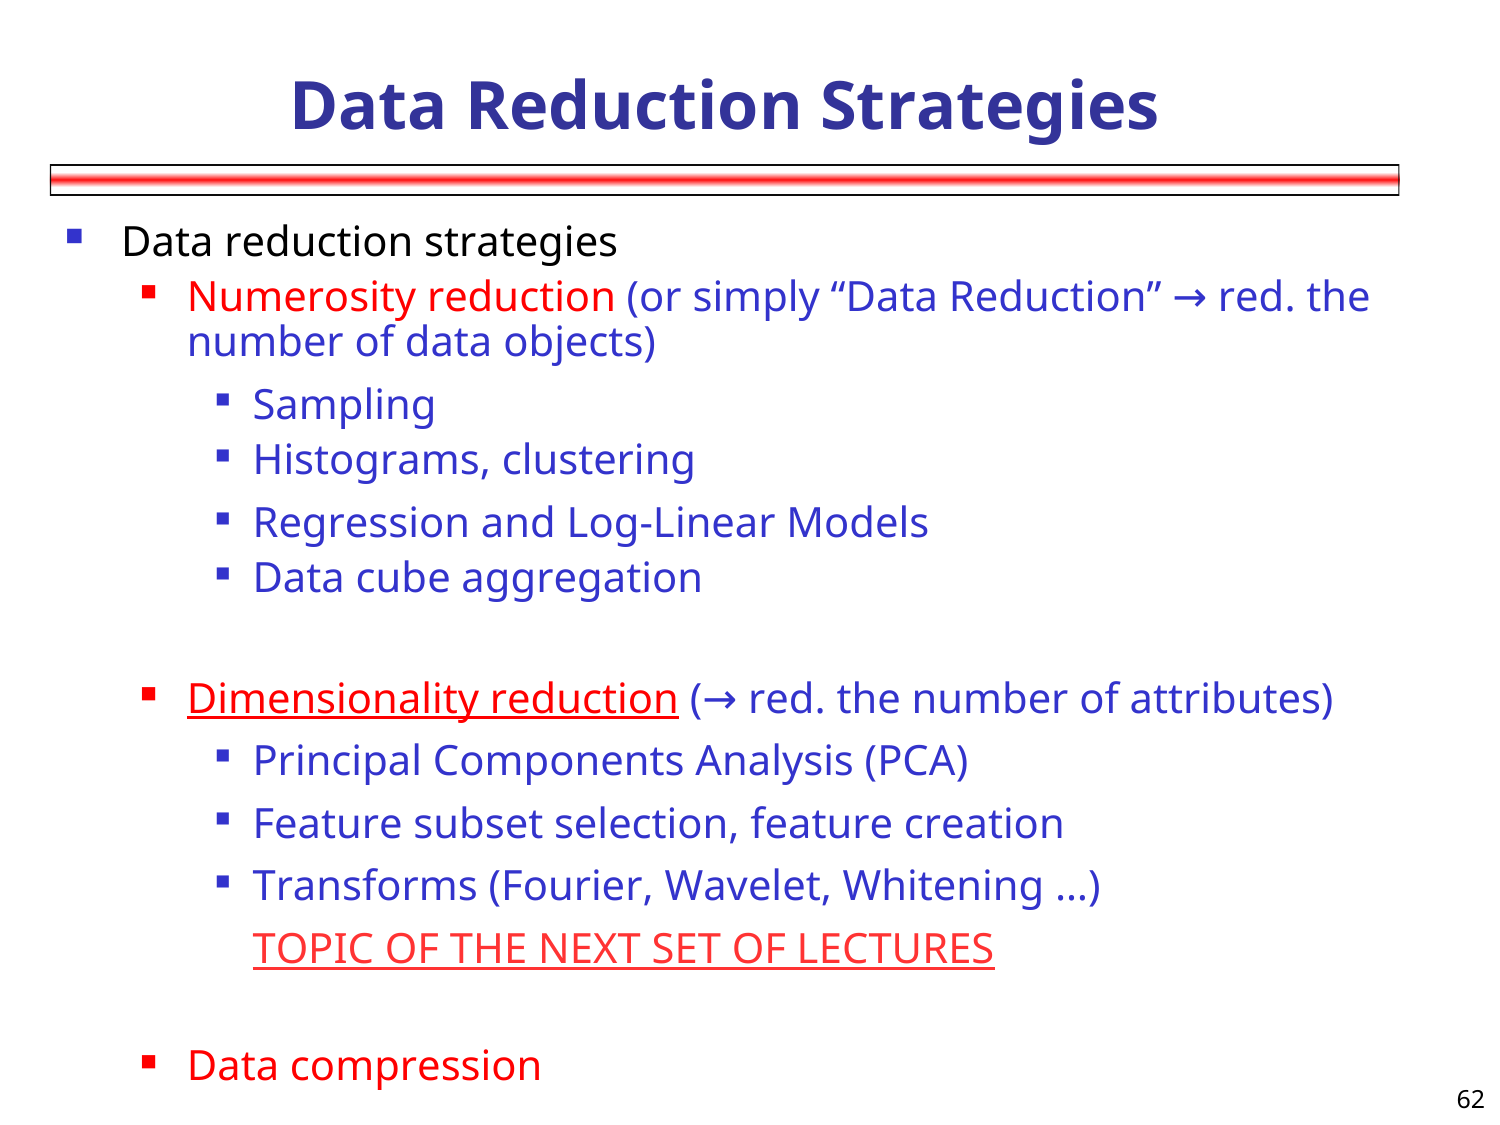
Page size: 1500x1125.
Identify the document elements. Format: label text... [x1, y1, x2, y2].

title Data Reduction Strategies [212, 37, 1238, 150]
text_box <number> [1187, 1062, 1500, 1125]
list Data reduction strategies Numerosity reduction (or simply “Data Reduction” → red. the number of data objects) Sampling Histograms, clustering Regression and Log-Linear Models Data cube aggregation Dimensionality reduction (→ red. the number of attributes) Principal Components Analysis (PCA) Feature subset selection, feature creation Transforms (Fourier, Wavelet, Whitening …) TOPIC OF THE NEXT SET OF LECTURES Data compression [50, 212, 1463, 1102]
